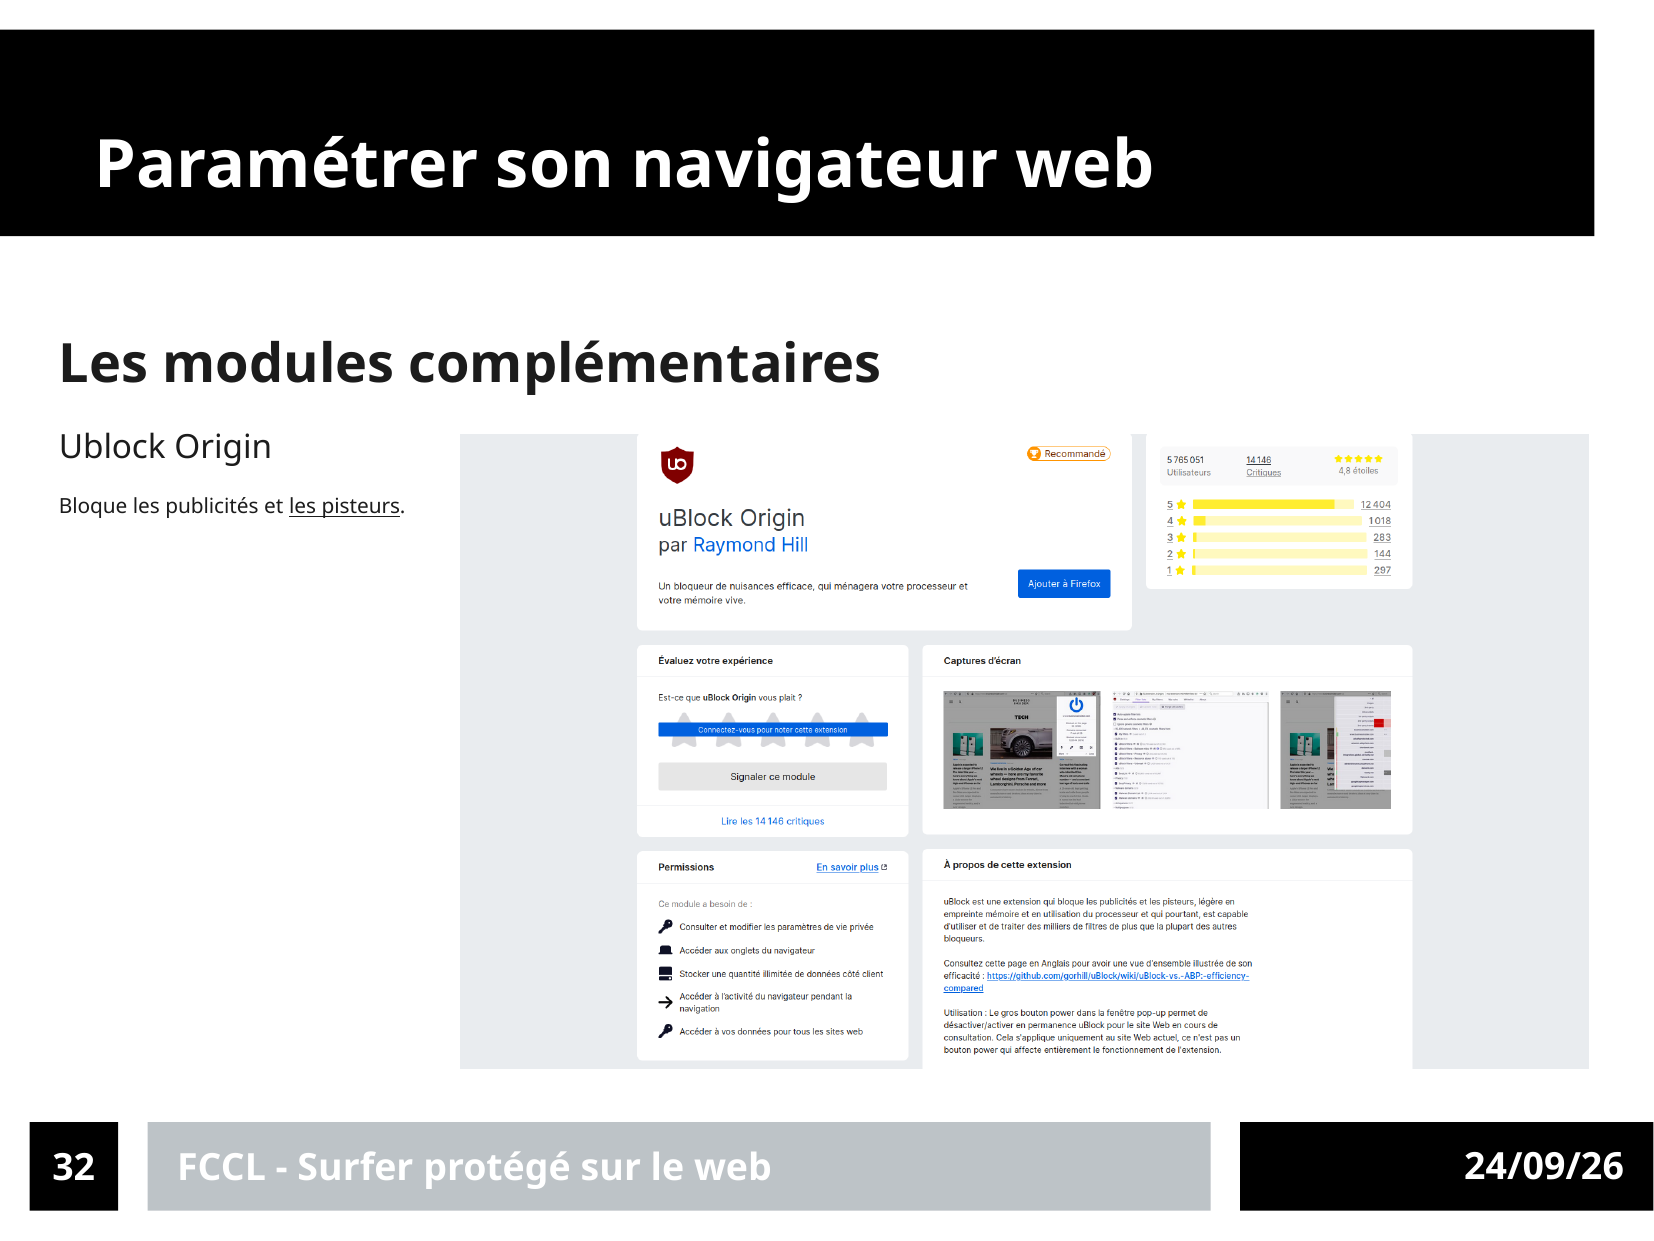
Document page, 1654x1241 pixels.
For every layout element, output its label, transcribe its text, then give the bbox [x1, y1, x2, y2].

picture [460, 434, 1589, 1069]
list Les modules complémentaires Ublock Origin Bloque les publicités et les pisteurs. [59, 324, 1565, 1093]
title Paramétrer son navigateur web [59, 59, 1595, 207]
